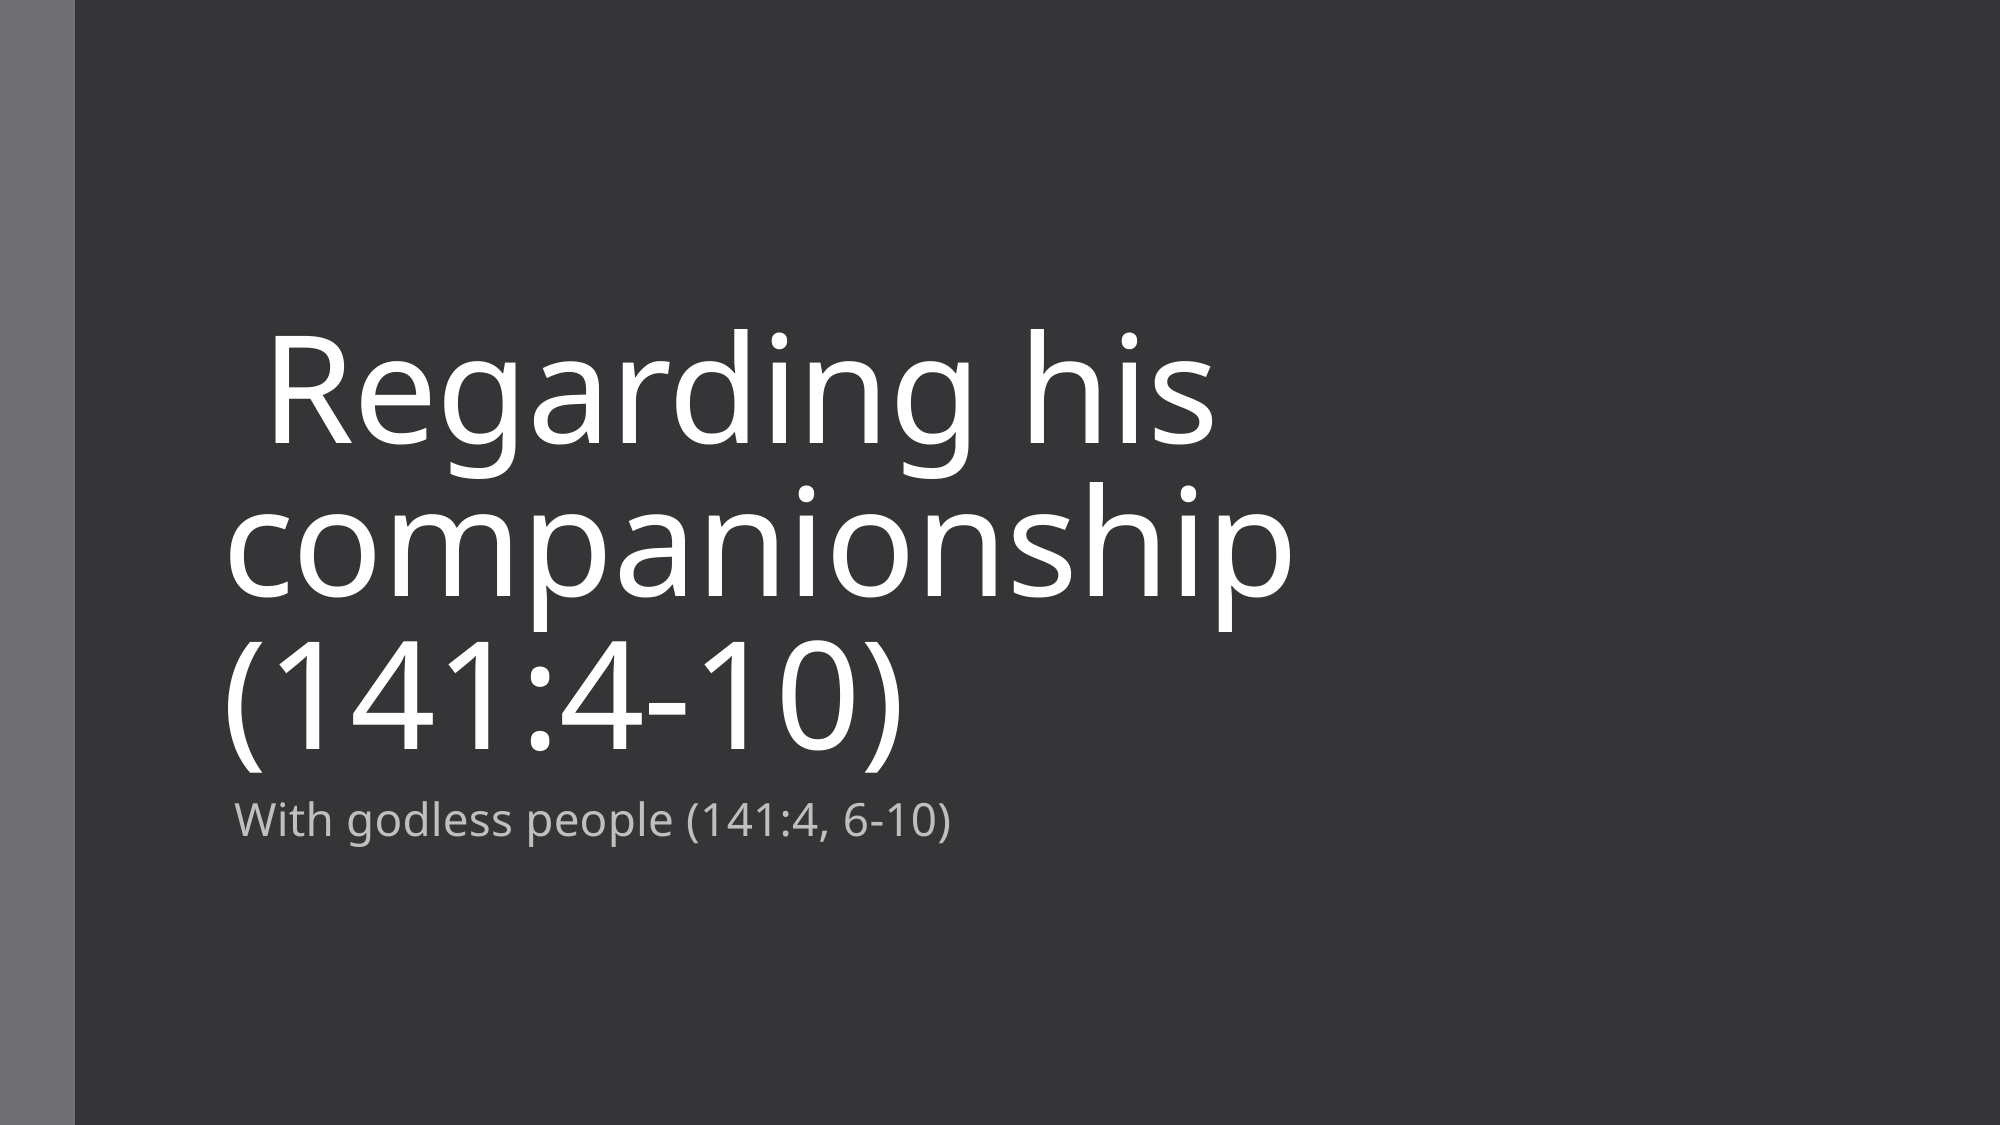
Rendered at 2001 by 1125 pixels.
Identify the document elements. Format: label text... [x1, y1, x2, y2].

subtitle With godless people (141:4, 6-10) [206, 787, 1752, 1066]
title Regarding his companionship (141:4-10) [206, 124, 1752, 787]
